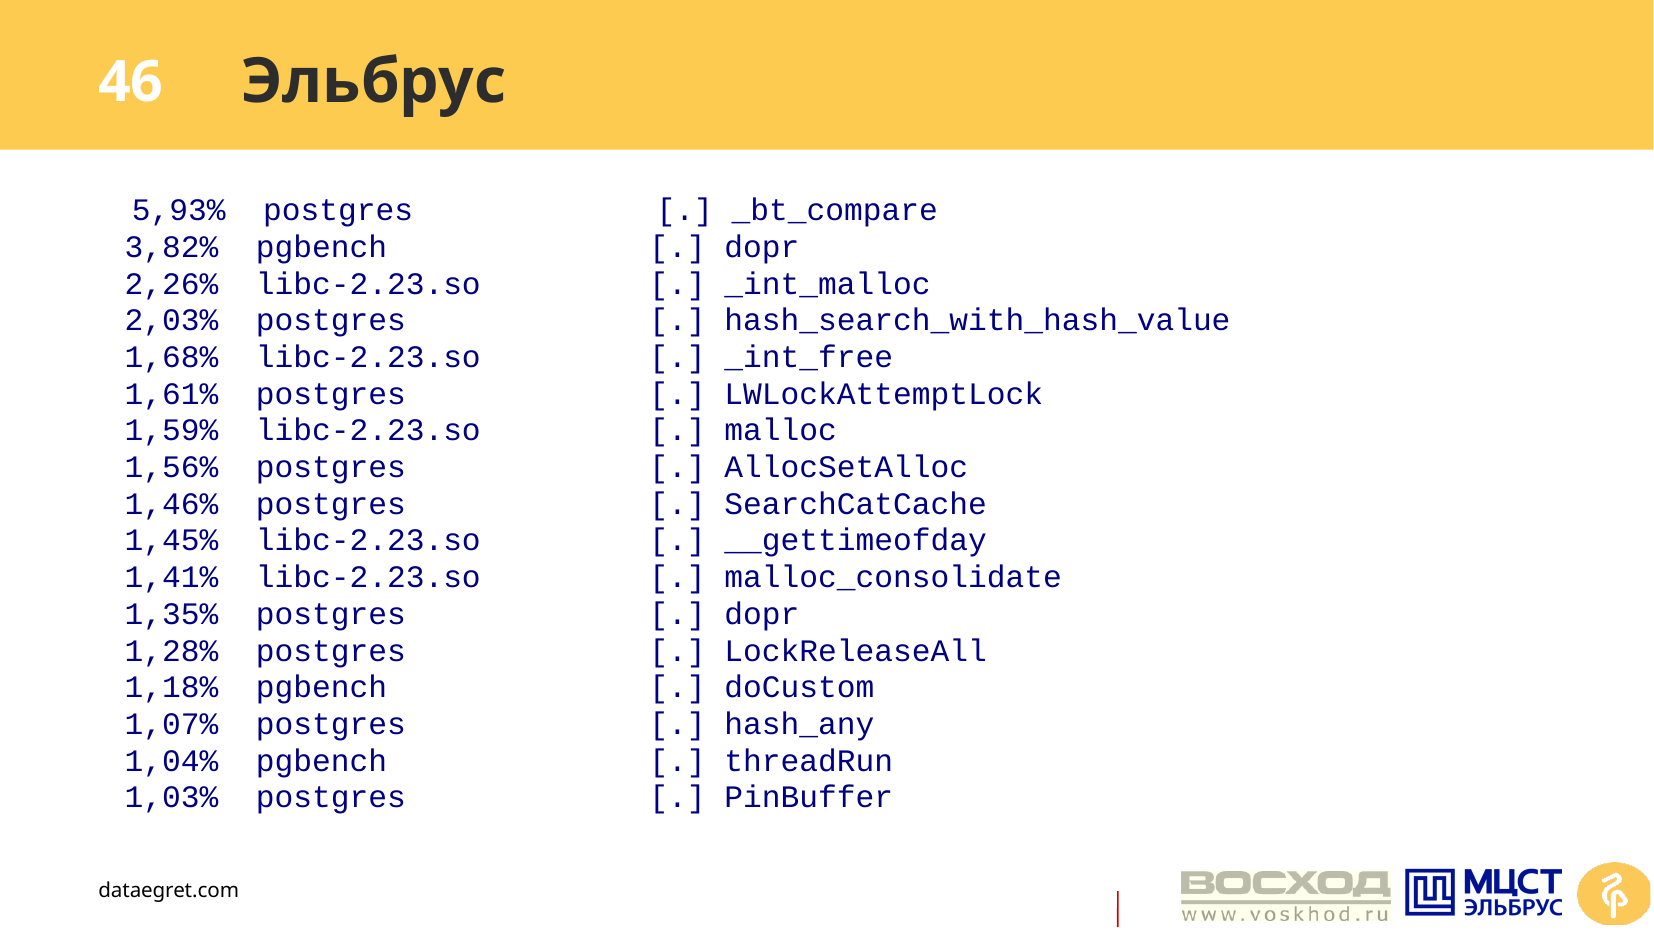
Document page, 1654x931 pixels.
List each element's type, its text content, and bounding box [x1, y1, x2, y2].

text_box 5,93% postgres [.] _bt_compare 3,82% pgbench [.] dopr 2,26% libc-2.23.so [.] _int_malloc 2,03% postgres [.] hash_search_with_hash_value 1,68% libc-2.23.so [.] _int_free 1,61% postgres [.] LWLockAttemptLock 1,59% libc-2.23.so [.] malloc 1,56% postgres [.] AllocSetAlloc 1,46% postgres [.] SearchCatCache 1,45% libc-2.23.so [.] __gettimeofday 1,41% libc-2.23.so [.] malloc_consolidate 1,35% postgres [.] dopr 1,28% postgres [.] LockReleaseAll 1,18% pgbench [.] doCustom 1,07% postgres [.] hash_any 1,04% pgbench [.] threadRun 1,03% postgres [.] PinBuffer [42, 147, 1654, 823]
picture [1577, 862, 1651, 925]
title Эльбрус [226, 44, 1569, 122]
list dataegret.com [83, 872, 889, 910]
picture [1181, 871, 1391, 921]
picture [1402, 868, 1562, 916]
text_box 46 [83, 44, 216, 122]
